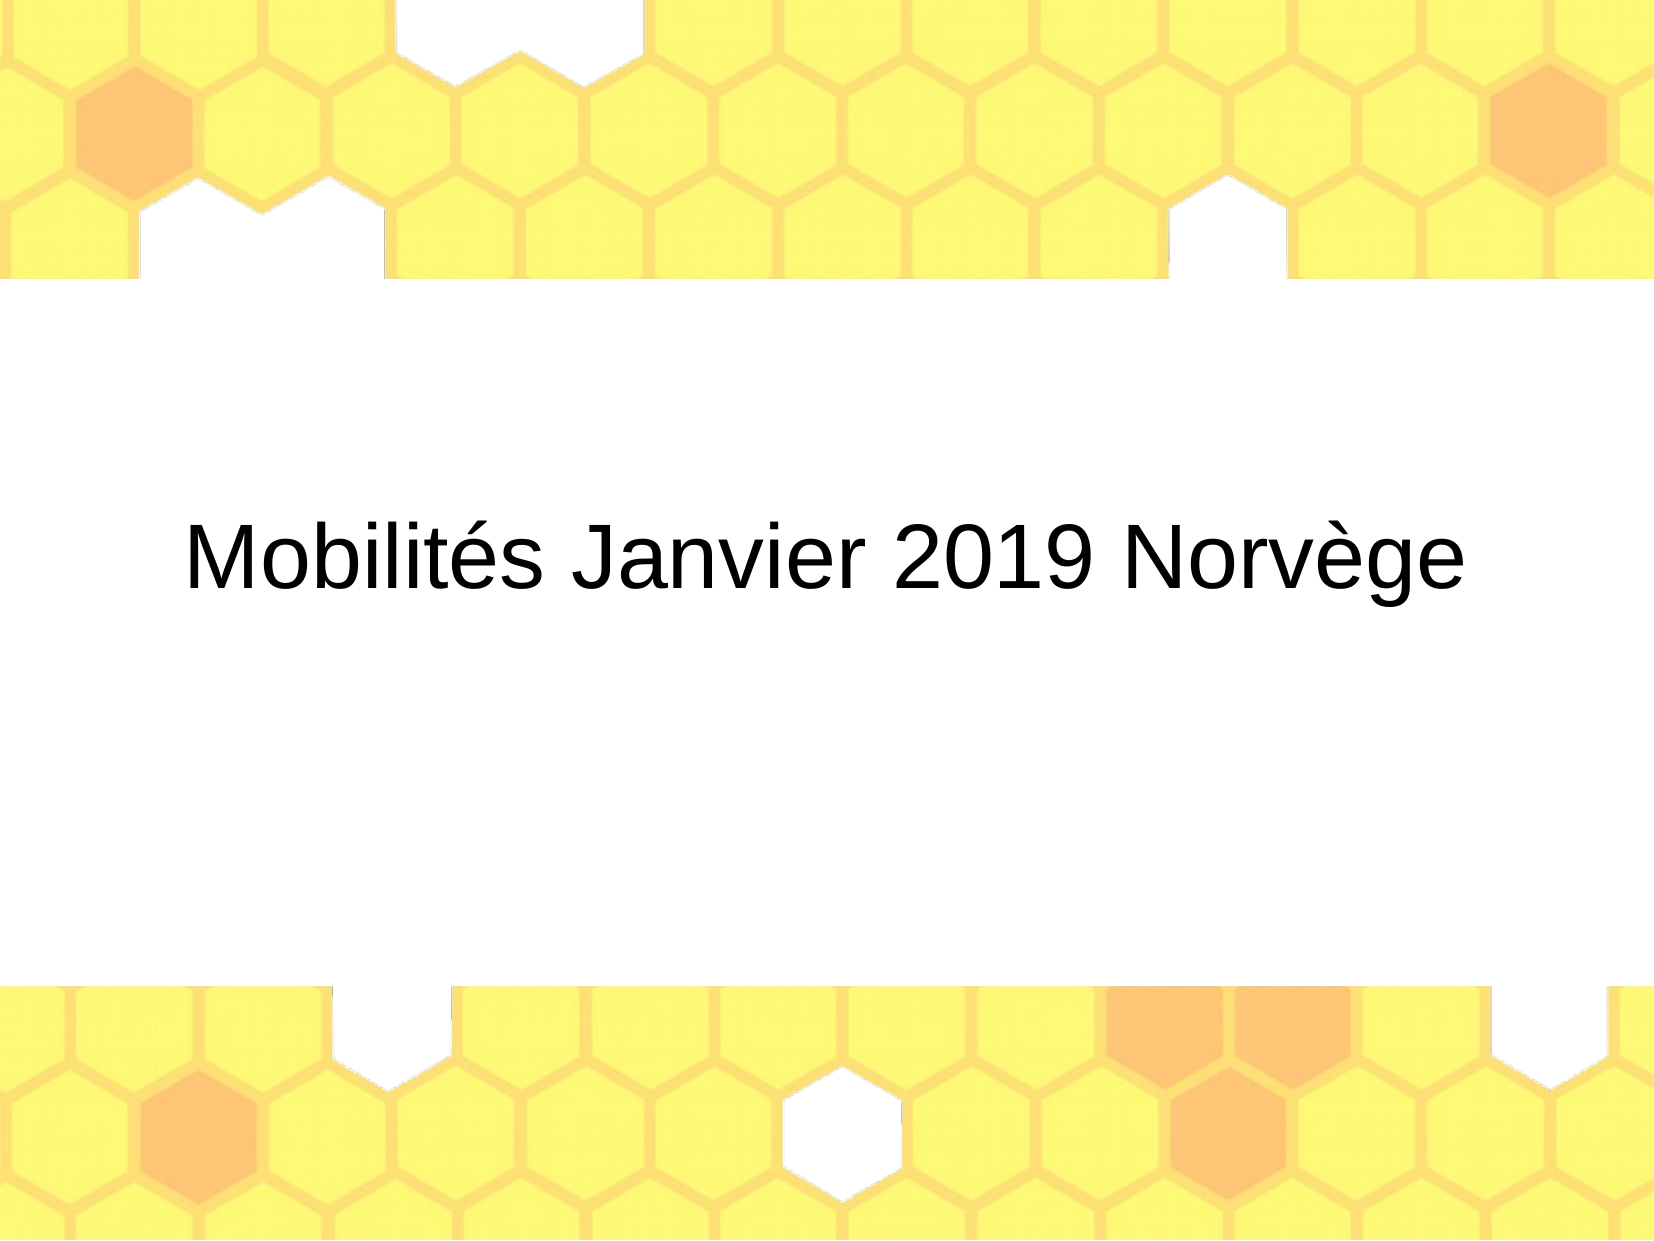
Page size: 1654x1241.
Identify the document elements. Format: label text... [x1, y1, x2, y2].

title Mobilités Janvier 2019 Norvège [82, 418, 1571, 686]
